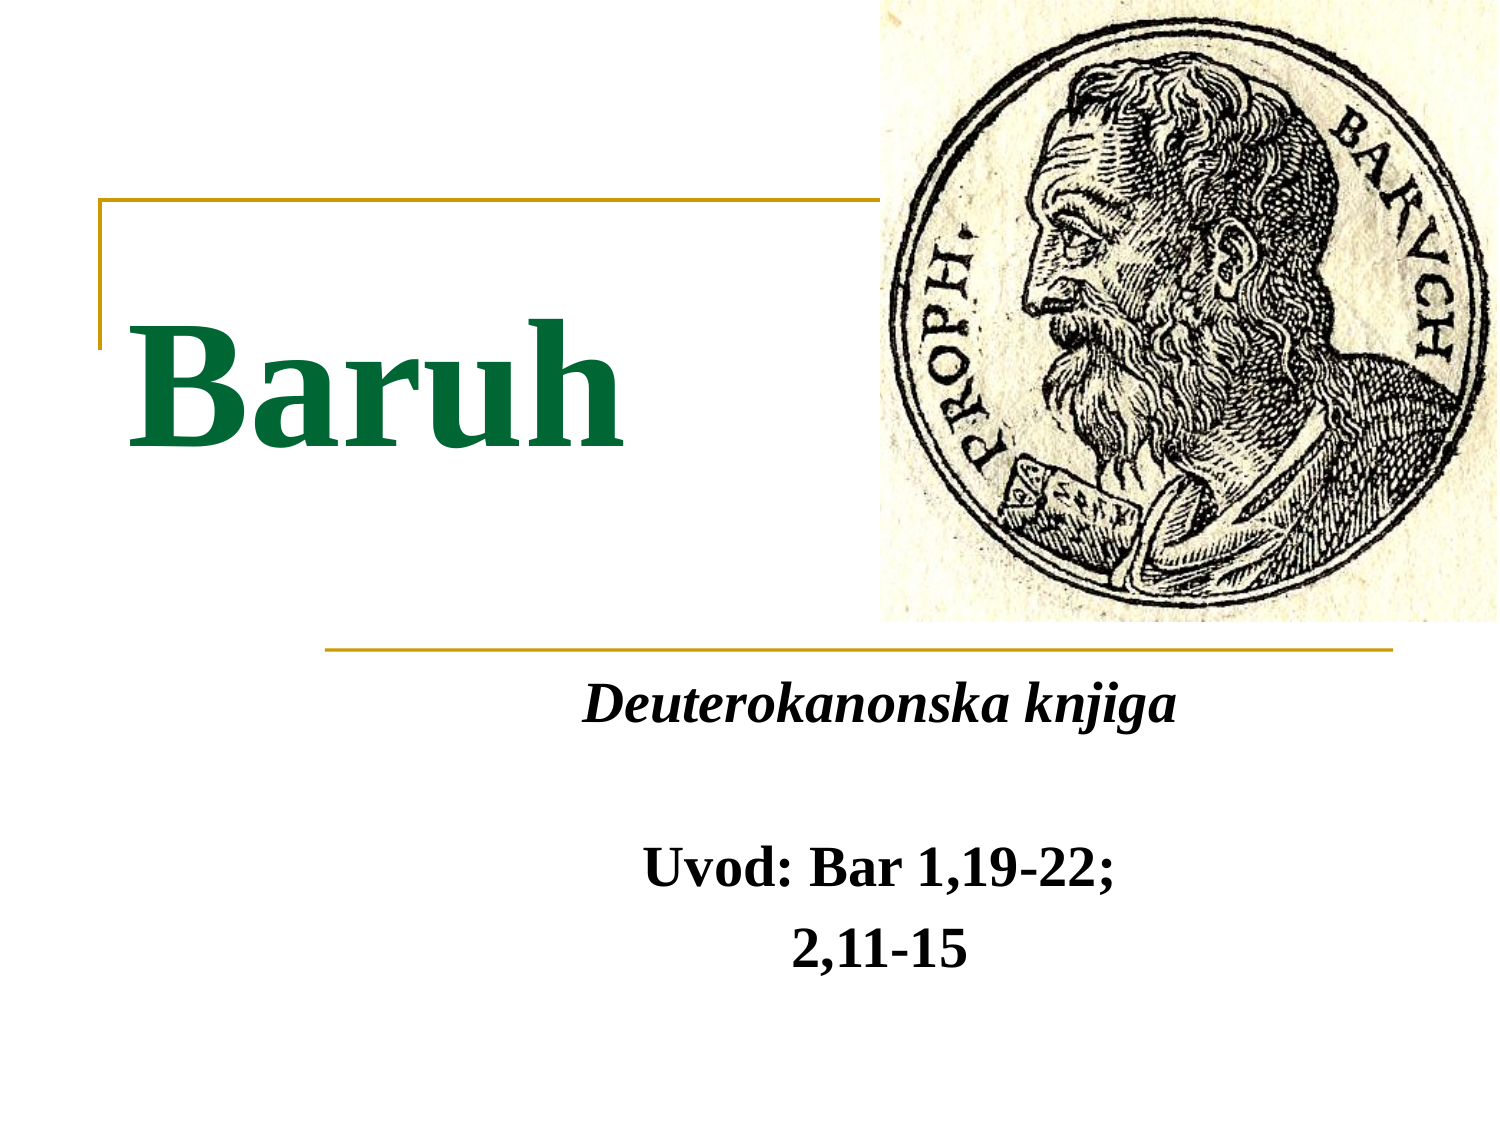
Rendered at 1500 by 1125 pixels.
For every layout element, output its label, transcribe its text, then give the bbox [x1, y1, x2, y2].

title Baruh [112, 255, 880, 591]
subtitle Deuterokanonska knjiga Uvod: Bar 1,19-22; 2,11-15 [301, 657, 1459, 1031]
picture [880, 0, 1497, 622]
